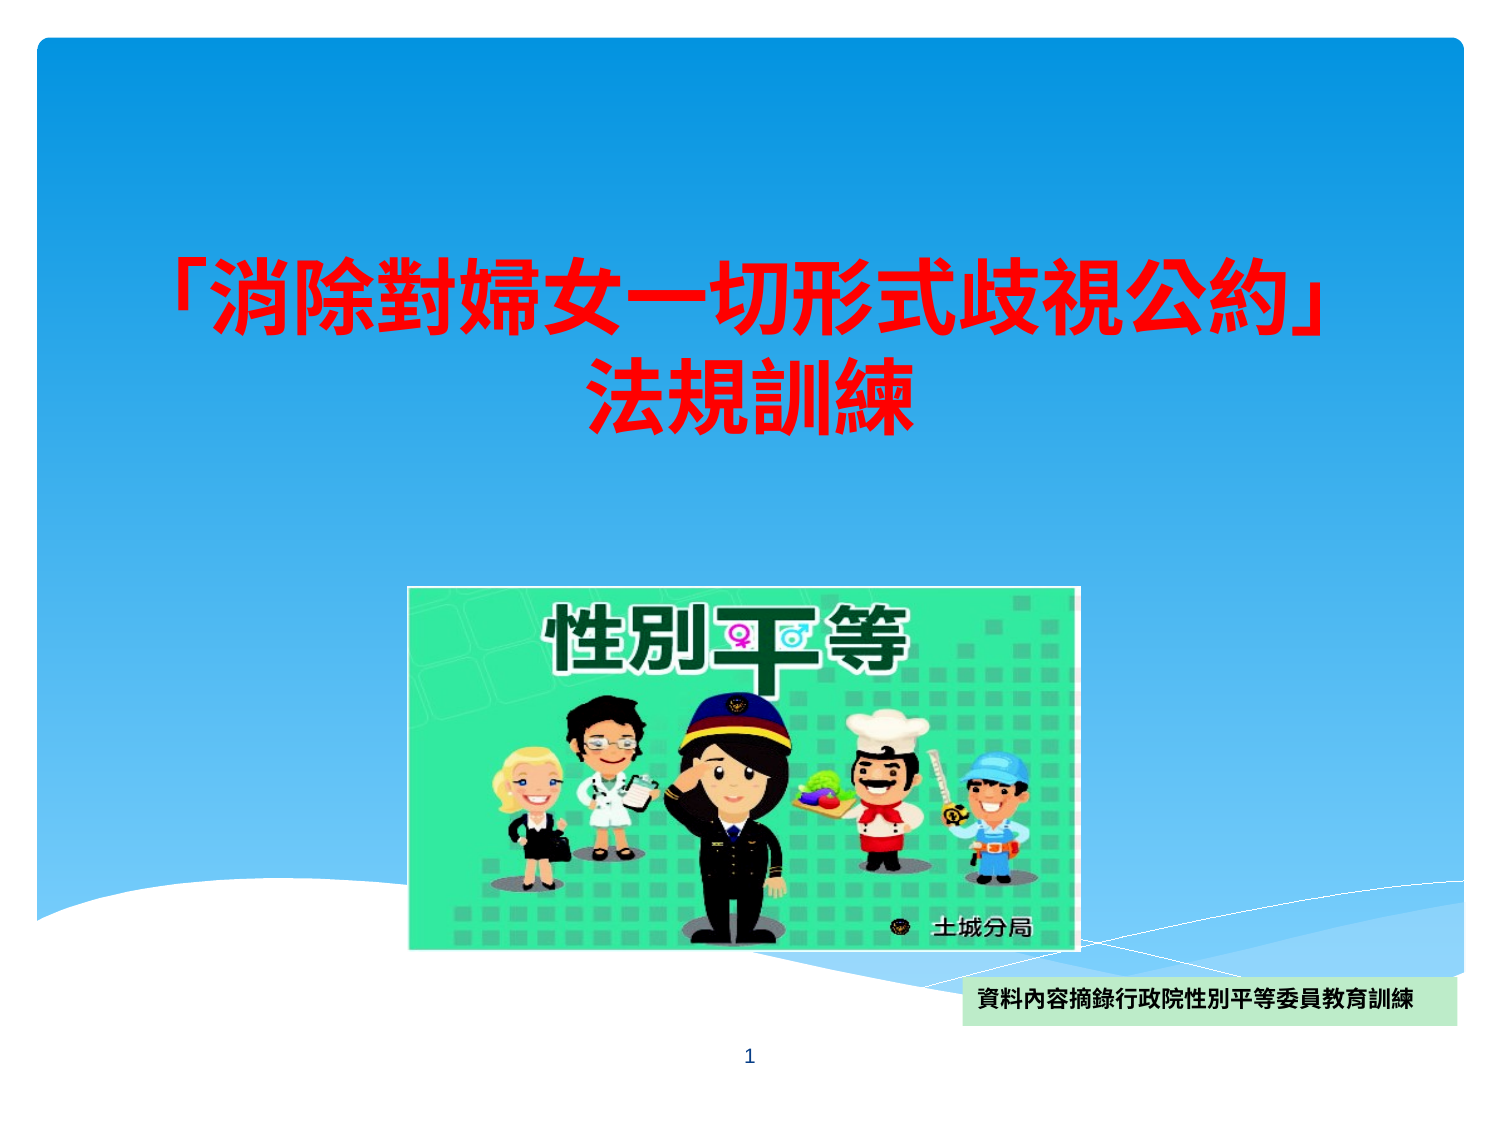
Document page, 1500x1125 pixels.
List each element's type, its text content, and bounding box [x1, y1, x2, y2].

picture [407, 586, 1081, 952]
title 「消除對婦女一切形式歧視公約」法規訓練 [100, 149, 1401, 563]
text_box 資料內容摘錄行政院性別平等委員教育訓練 [962, 977, 1458, 1026]
text_box 1 [654, 1025, 846, 1086]
